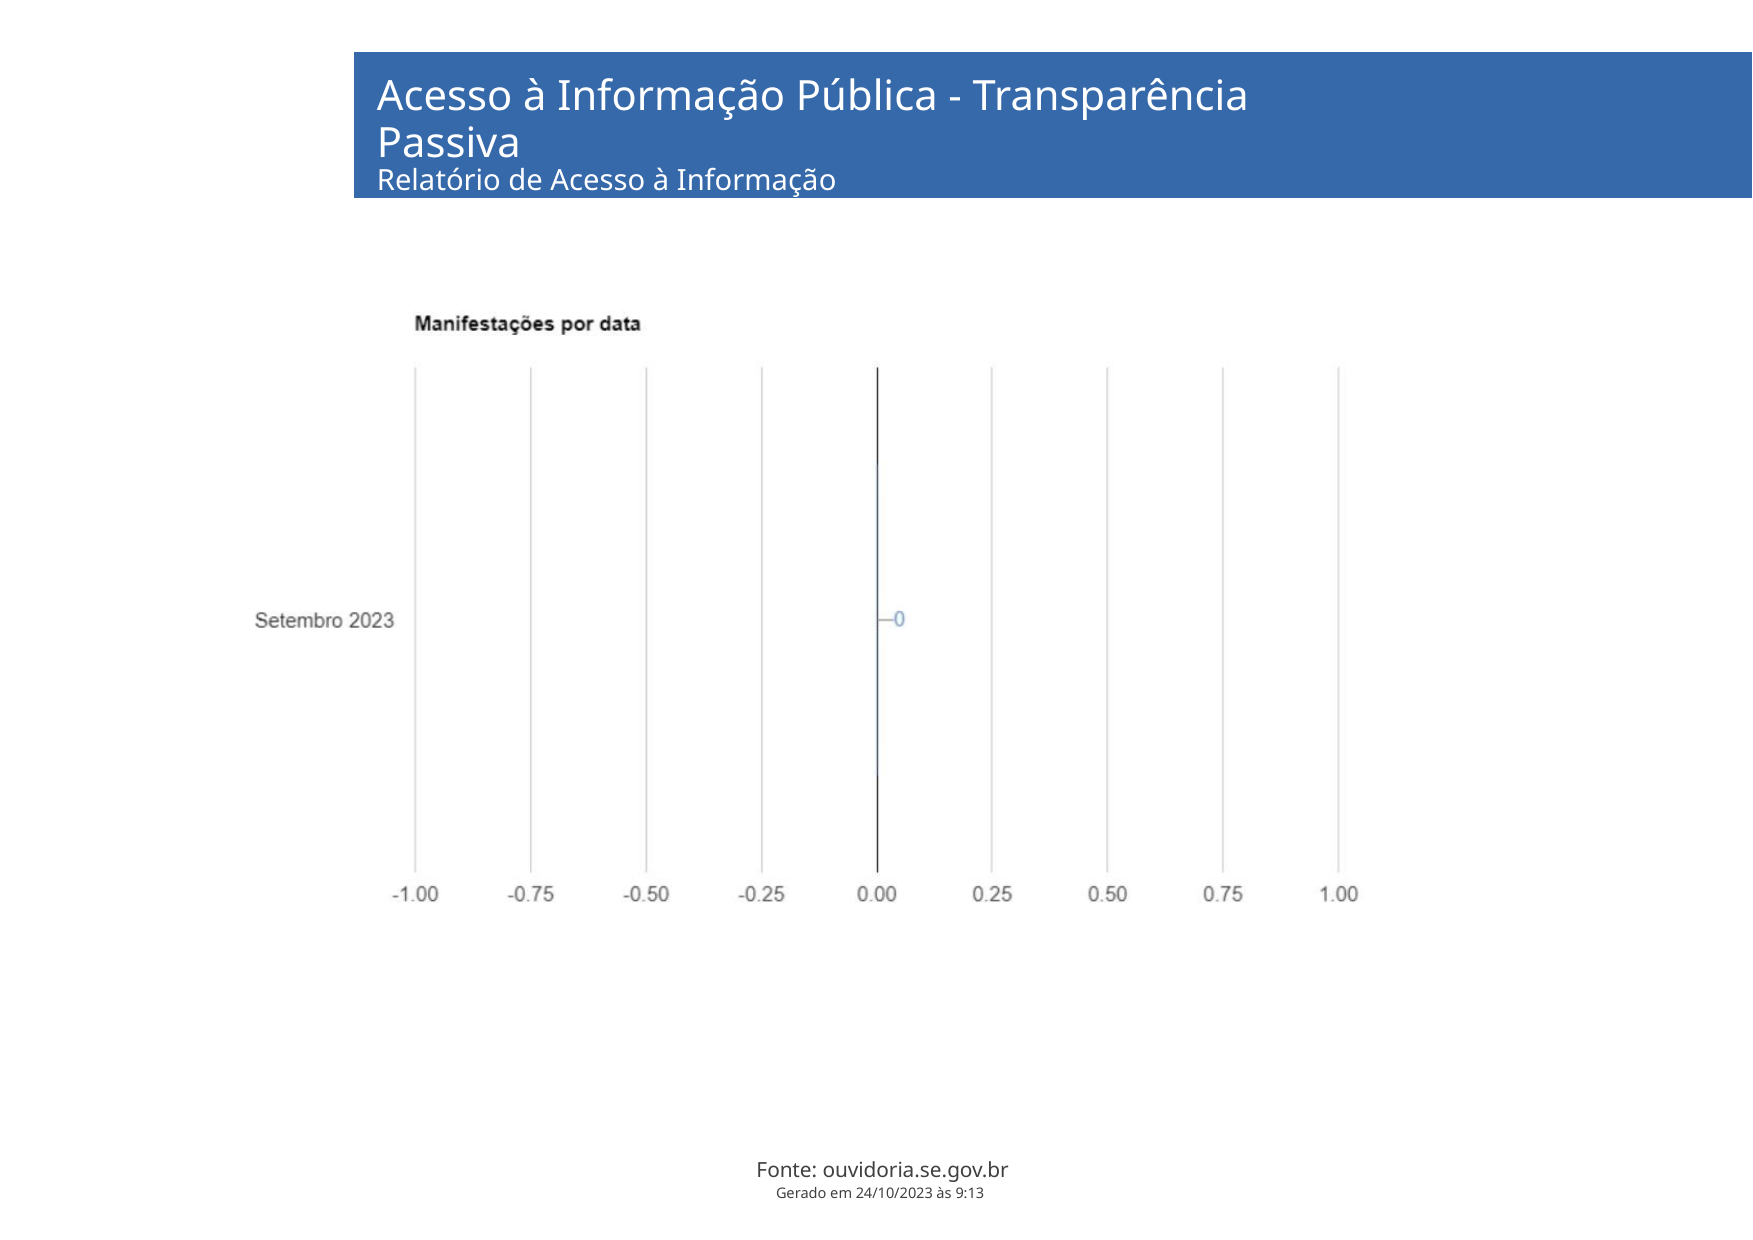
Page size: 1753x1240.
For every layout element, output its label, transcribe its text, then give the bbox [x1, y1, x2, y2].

text_box Acesso à Informação Pública - Transparência Passiva Relatório de Acesso à Informação EMSETURSetembro a Setembro de 2023 [376, 72, 1403, 228]
text_box Fonte: ouvidoria.se.gov.br Gerado em 24/10/2023 às 9:13 [756, 1158, 1023, 1202]
text_box [155, 211, 1599, 1028]
text_box [354, 52, 1752, 198]
